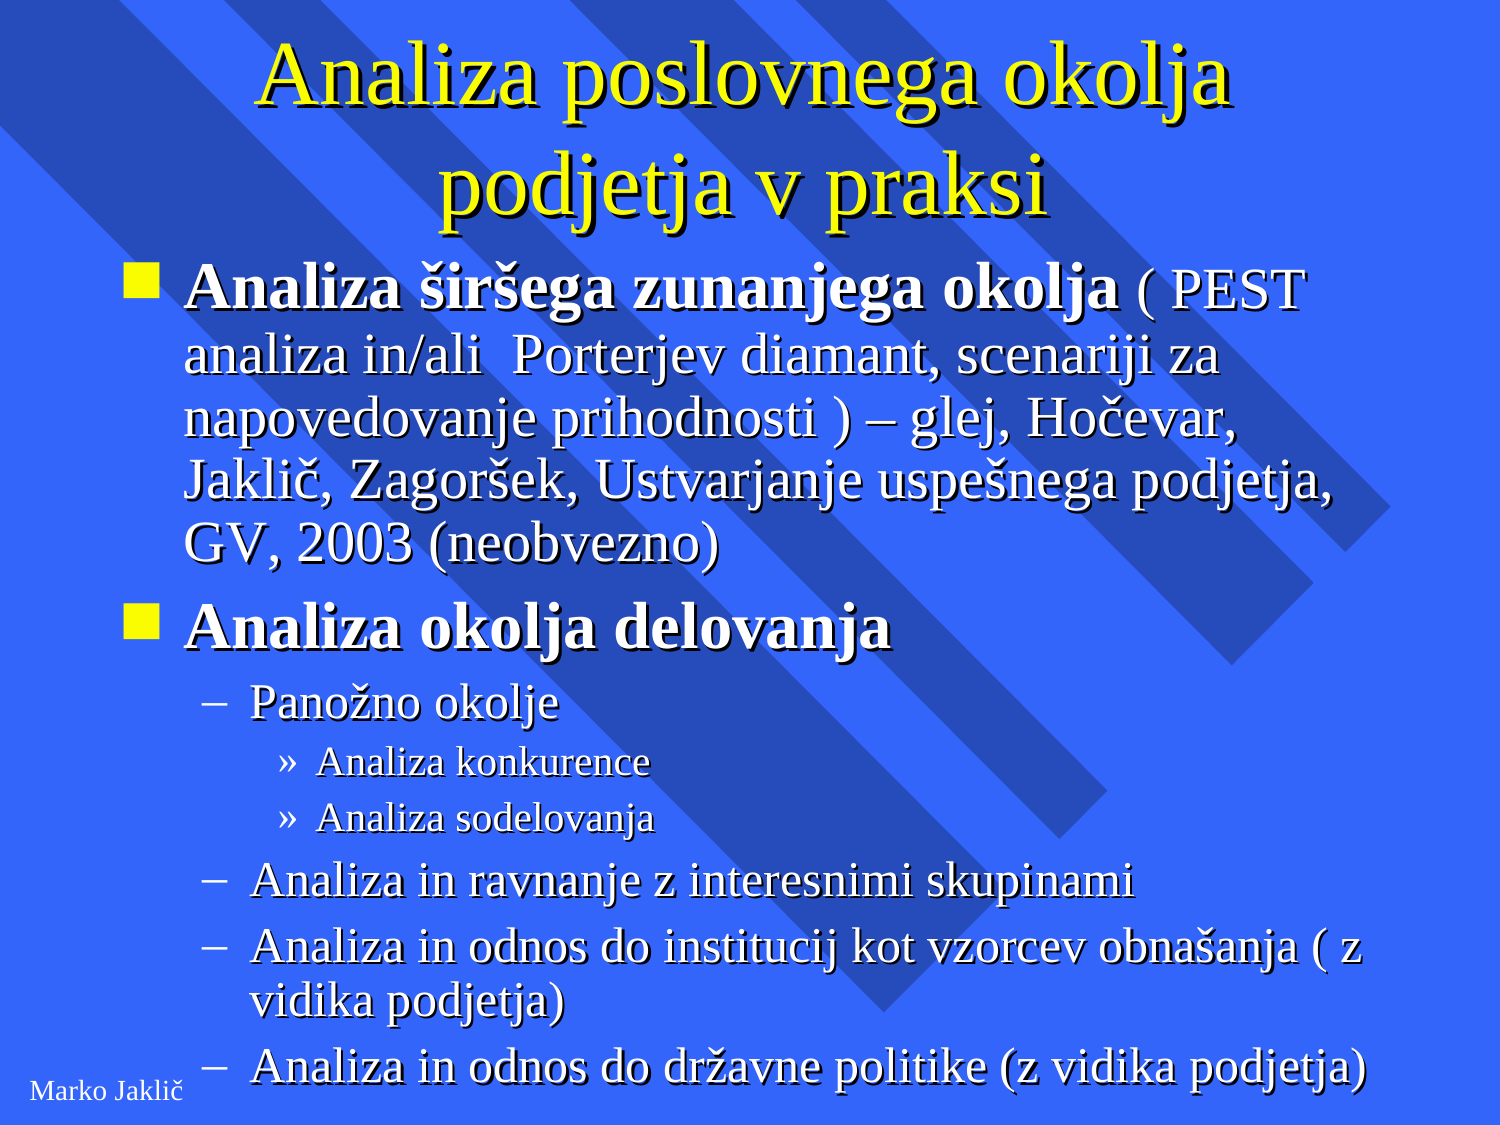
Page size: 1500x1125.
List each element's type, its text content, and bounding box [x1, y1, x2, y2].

list Analiza širšega zunanjega okolja ( PEST analiza in/ali Porterjev diamant, scenariji za napovedovanje prihodnosti ) – glej, Hočevar, Jaklič, Zagoršek, Ustvarjanje uspešnega podjetja, GV, 2003 (neobvezno) Analiza okolja delovanja Panožno okolje Analiza konkurence Analiza sodelovanja Analiza in ravnanje z interesnimi skupinami Analiza in odnos do institucij kot vzorcev obnašanja ( z vidika podjetja) Analiza in odnos do državne politike (z vidika podjetja) [112, 243, 1388, 1102]
title Analiza poslovnega okolja podjetja v praksi [112, 0, 1375, 286]
